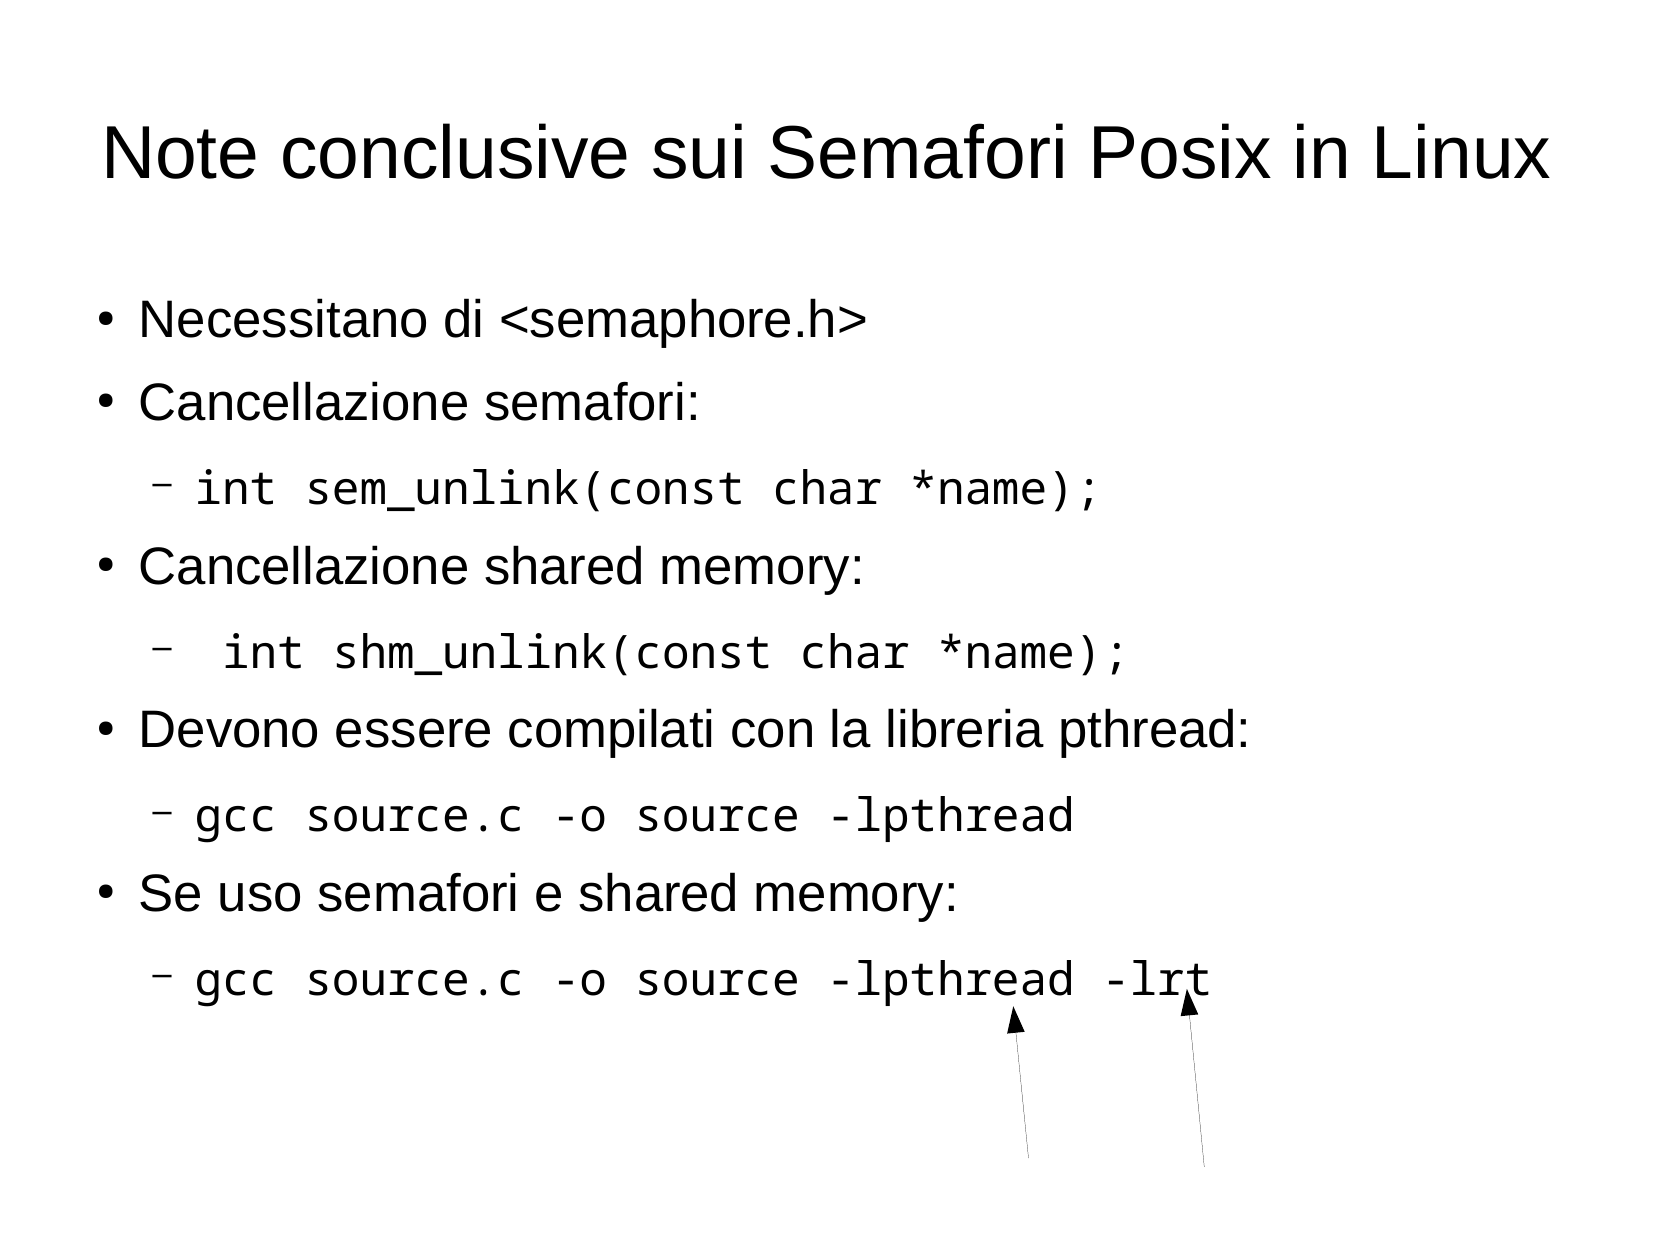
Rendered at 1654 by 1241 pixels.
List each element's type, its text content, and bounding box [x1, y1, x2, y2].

list Necessitano di <semaphore.h> Cancellazione semafori: int sem_unlink(const char *name); Cancellazione shared memory: int shm_unlink(const char *name); Devono essere compilati con la libreria pthread: gcc source.c -o source -lpthread Se uso semafori e shared memory: gcc source.c -o source -lpthread -lrt [82, 290, 1571, 1010]
title Note conclusive sui Semafori Posix in Linux [82, 49, 1571, 257]
